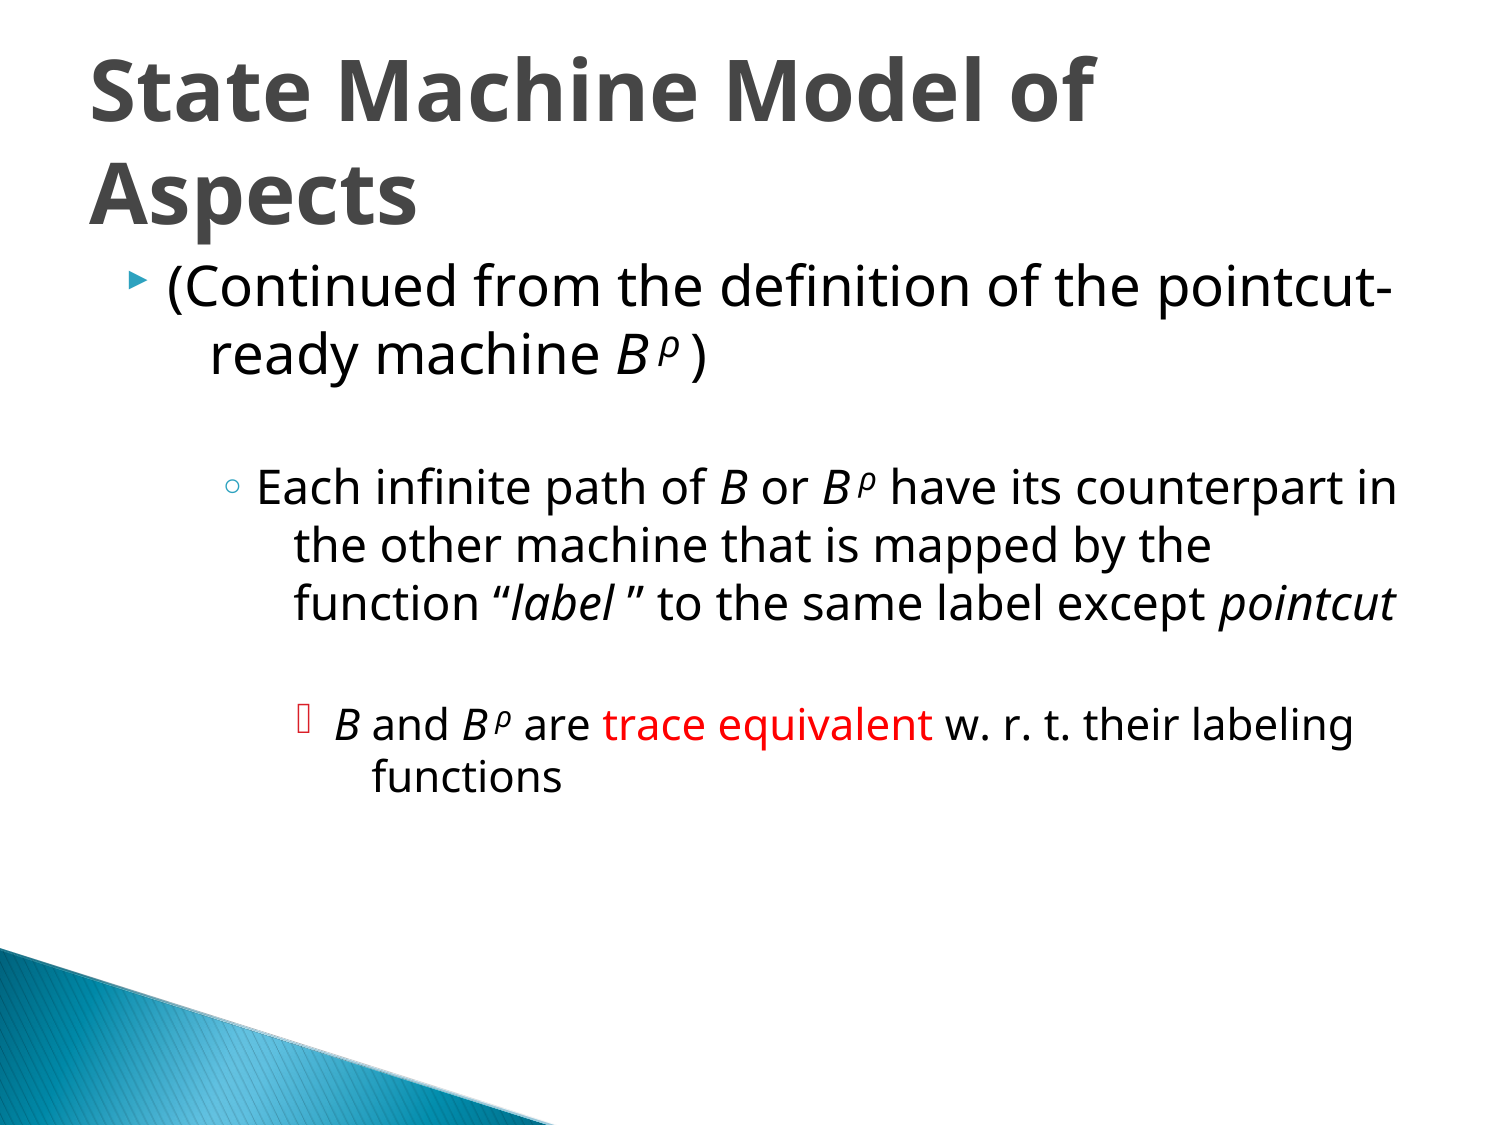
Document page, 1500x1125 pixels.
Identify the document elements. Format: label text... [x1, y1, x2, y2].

list (Continued from the definition of the pointcut-ready machine B ρ ) Each infinite path of B or B ρ have its counterpart in the other machine that is mapped by the function “label ” to the same label except pointcut B and B ρ are trace equivalent w. r. t. their labeling functions [75, 242, 1426, 1001]
title State Machine Model of Aspects [75, 20, 1426, 242]
